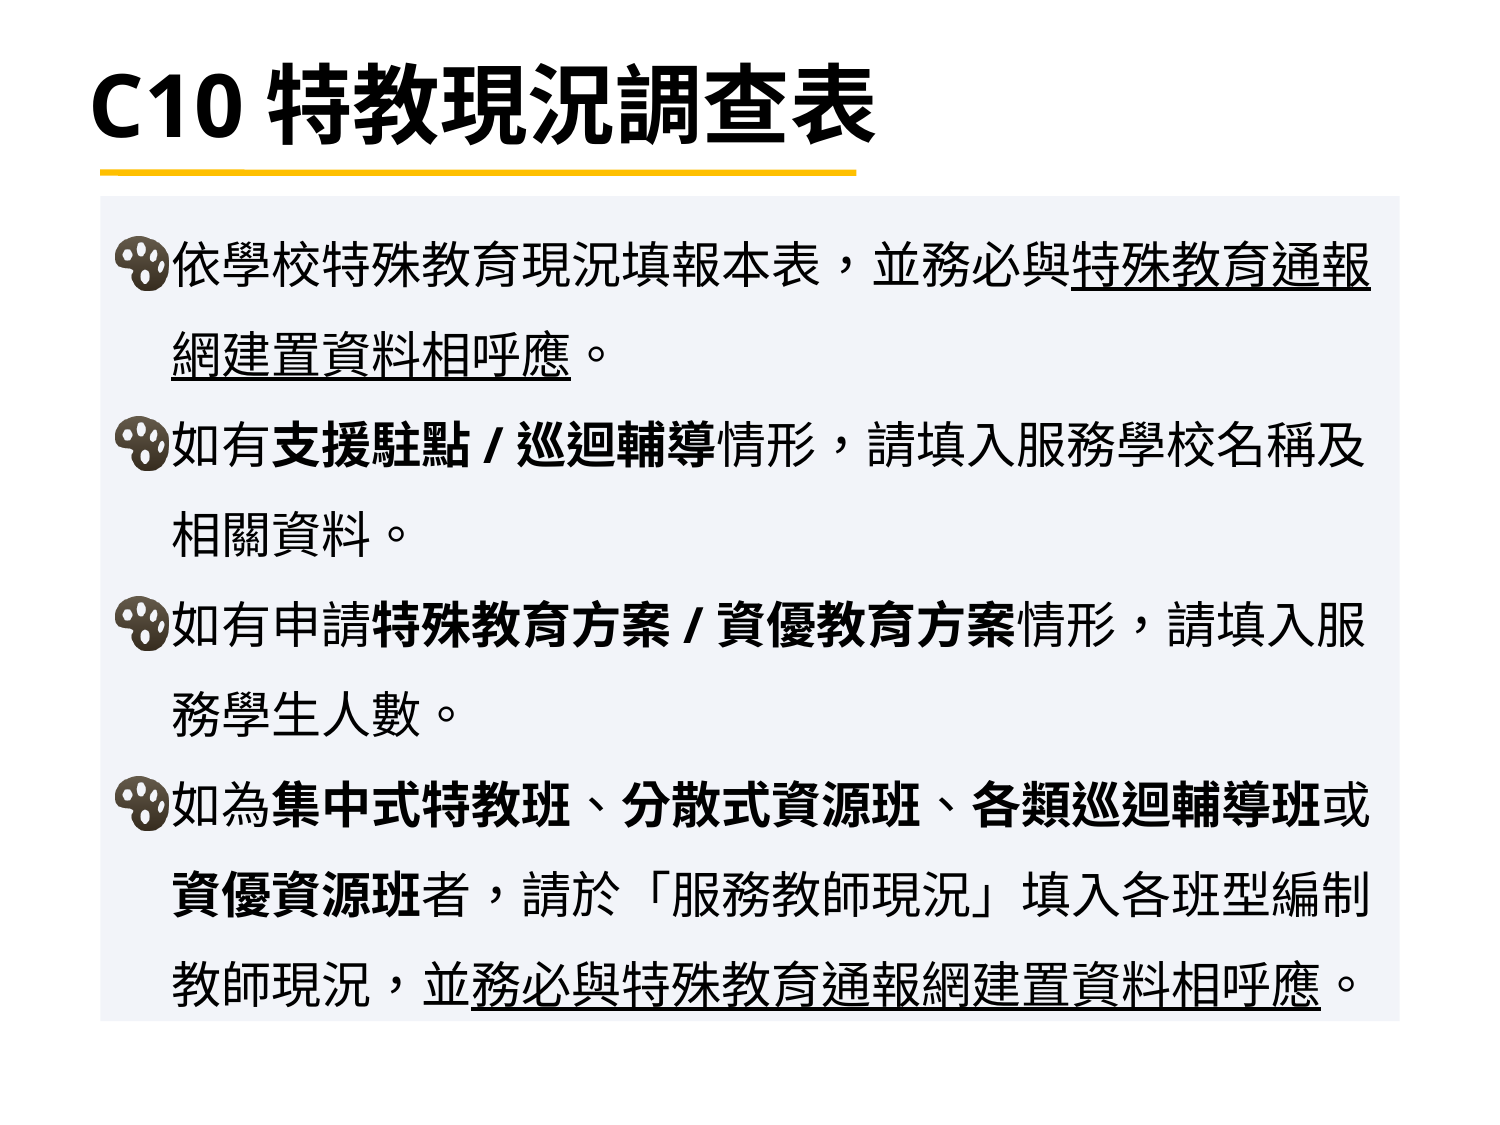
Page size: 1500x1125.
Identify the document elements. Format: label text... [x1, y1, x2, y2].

picture [115, 596, 169, 651]
text_box C10特教現況調查表 [73, 42, 893, 163]
text_box 依學校特殊教育現況填報本表，並務必與特殊教育通報網建置資料相呼應。 如有支援駐點/巡迴輔導情形，請填入服務學校名稱及相關資料。 如有申請特殊教育方案/資優教育方案情形，請填入服務學生人數。 如為集中式特教班、分散式資源班、各類巡迴輔導班或資優資源班者，請於「服務教師現況」填入各班型編制教師現況，並務必與特殊教育通報網建置資料相呼應。 [100, 196, 1400, 1022]
picture [115, 776, 169, 831]
picture [115, 416, 169, 471]
picture [115, 236, 169, 291]
